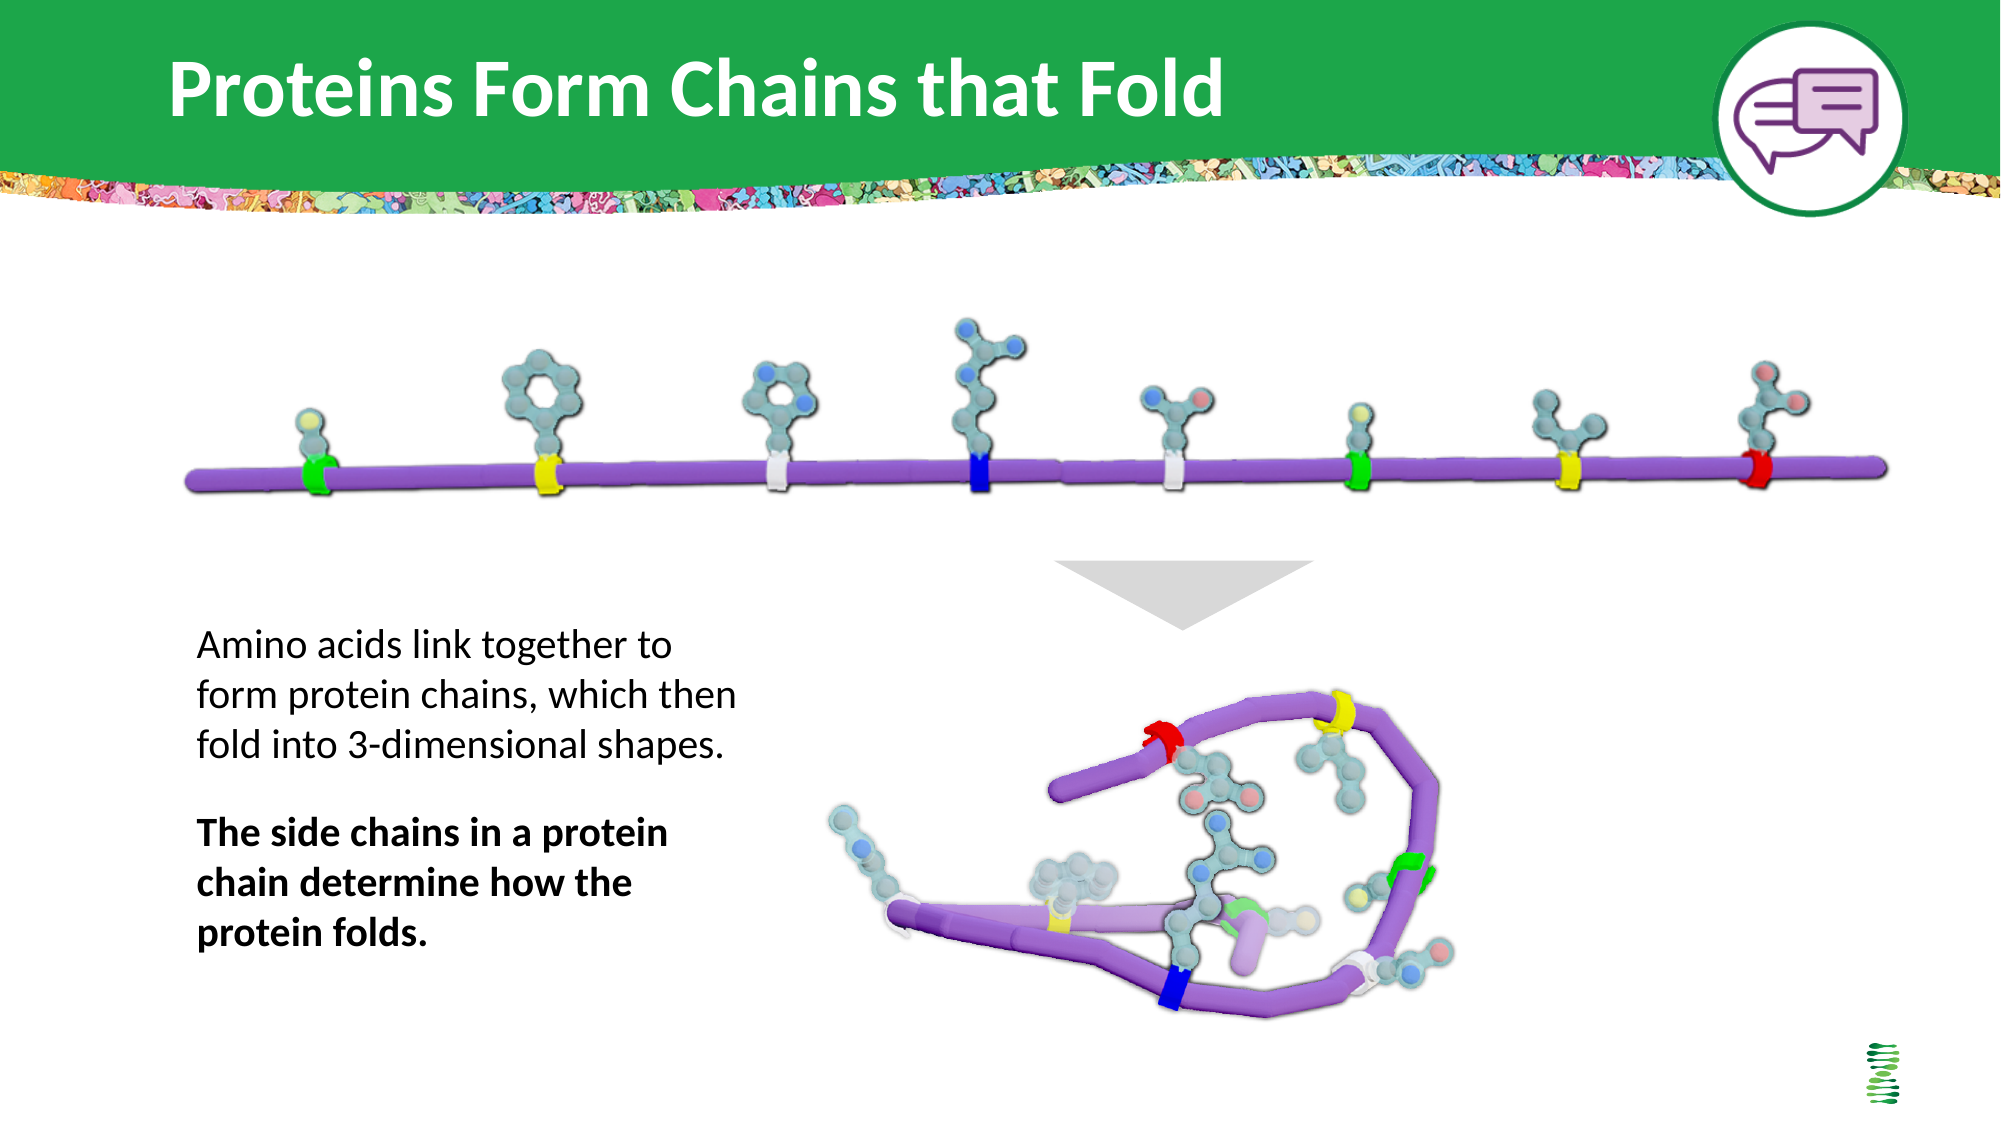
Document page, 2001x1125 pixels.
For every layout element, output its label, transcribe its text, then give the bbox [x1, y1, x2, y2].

text_box [1053, 560, 1315, 631]
text_box Proteins Form Chains that Fold [153, 1, 1954, 165]
picture [0, 0, 2001, 1125]
text_box Amino acids link together to form protein chains, which then fold into 3-dimensional shapes. The side chains in a protein chain determine how the protein folds. [181, 609, 758, 1050]
